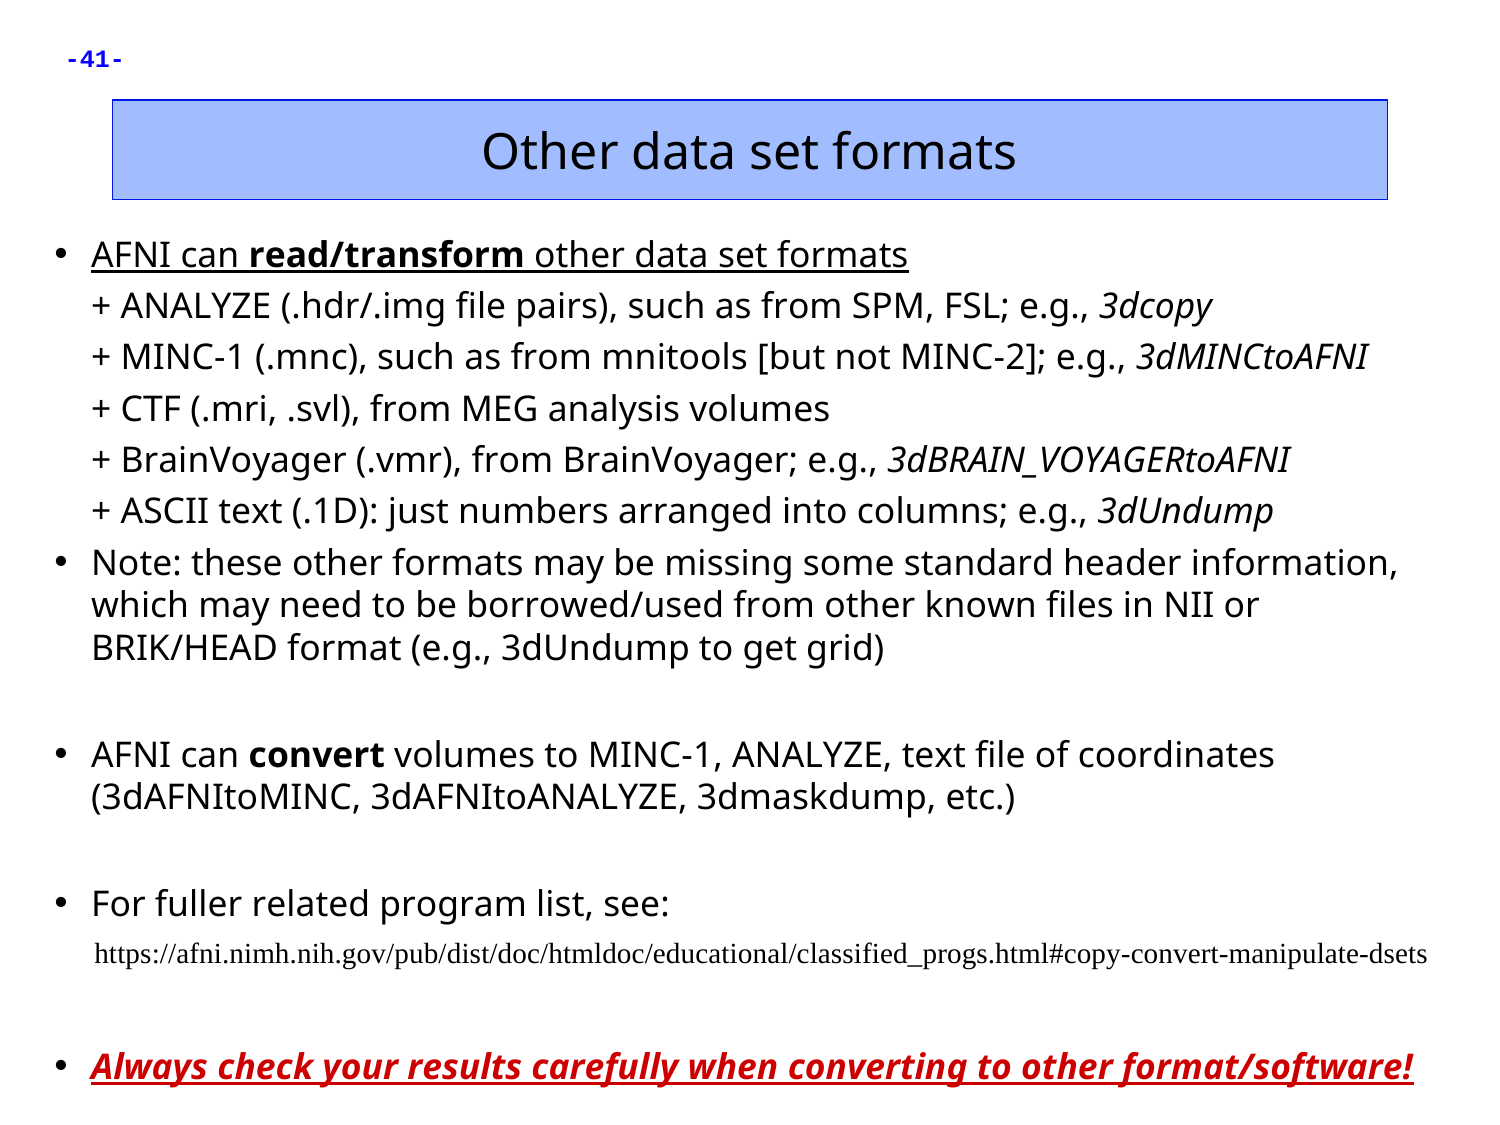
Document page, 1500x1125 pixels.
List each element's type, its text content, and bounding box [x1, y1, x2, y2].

text_box AFNI can read/transform other data set formats + ANALYZE (.hdr/.img file pairs), such as from SPM, FSL; e.g., 3dcopy + MINC-1 (.mnc), such as from mnitools [but not MINC-2]; e.g., 3dMINCtoAFNI + CTF (.mri, .svl), from MEG analysis volumes + BrainVoyager (.vmr), from BrainVoyager; e.g., 3dBRAIN_VOYAGERtoAFNI + ASCII text (.1D): just numbers arranged into columns; e.g., 3dUndump Note: these other formats may be missing some standard header information, which may need to be borrowed/used from other known files in NII or BRIK/HEAD format (e.g., 3dUndump to get grid) AFNI can convert volumes to MINC-1, ANALYZE, text file of coordinates (3dAFNItoMINC, 3dAFNItoANALYZE, 3dmaskdump, etc.) For fuller related program list, see: Always check your results carefully when converting to other format/software! [38, 223, 1458, 1057]
text_box https://afni.nimh.nih.gov/pub/dist/doc/htmldoc/educational/classified_progs.html#copy-convert-manipulate-dsets [79, 927, 1446, 990]
text_box Other data set formats [112, 99, 1388, 200]
